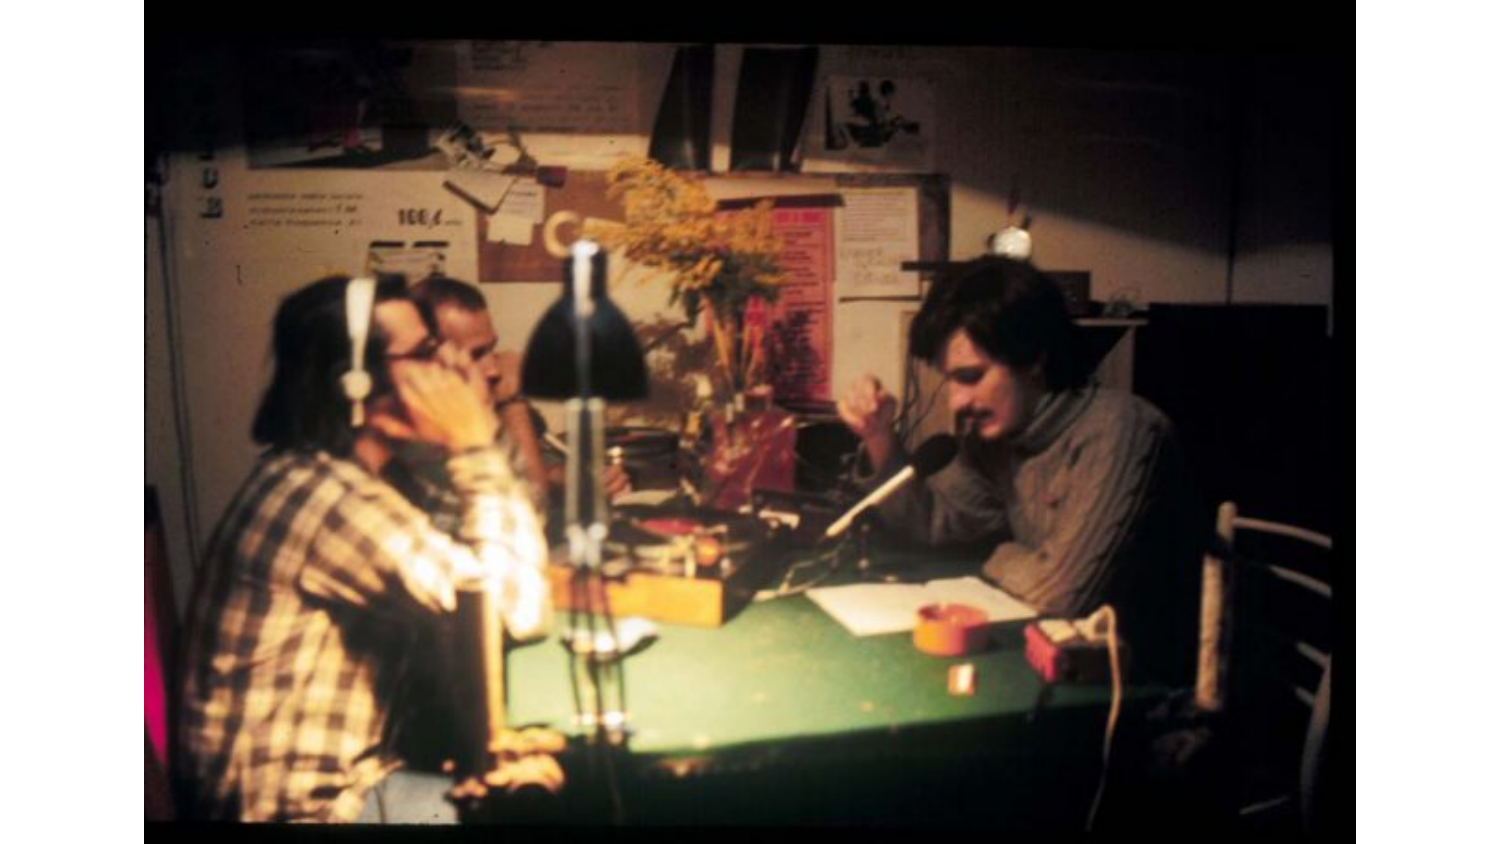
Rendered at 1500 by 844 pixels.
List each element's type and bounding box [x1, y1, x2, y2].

picture [144, 0, 1356, 844]
